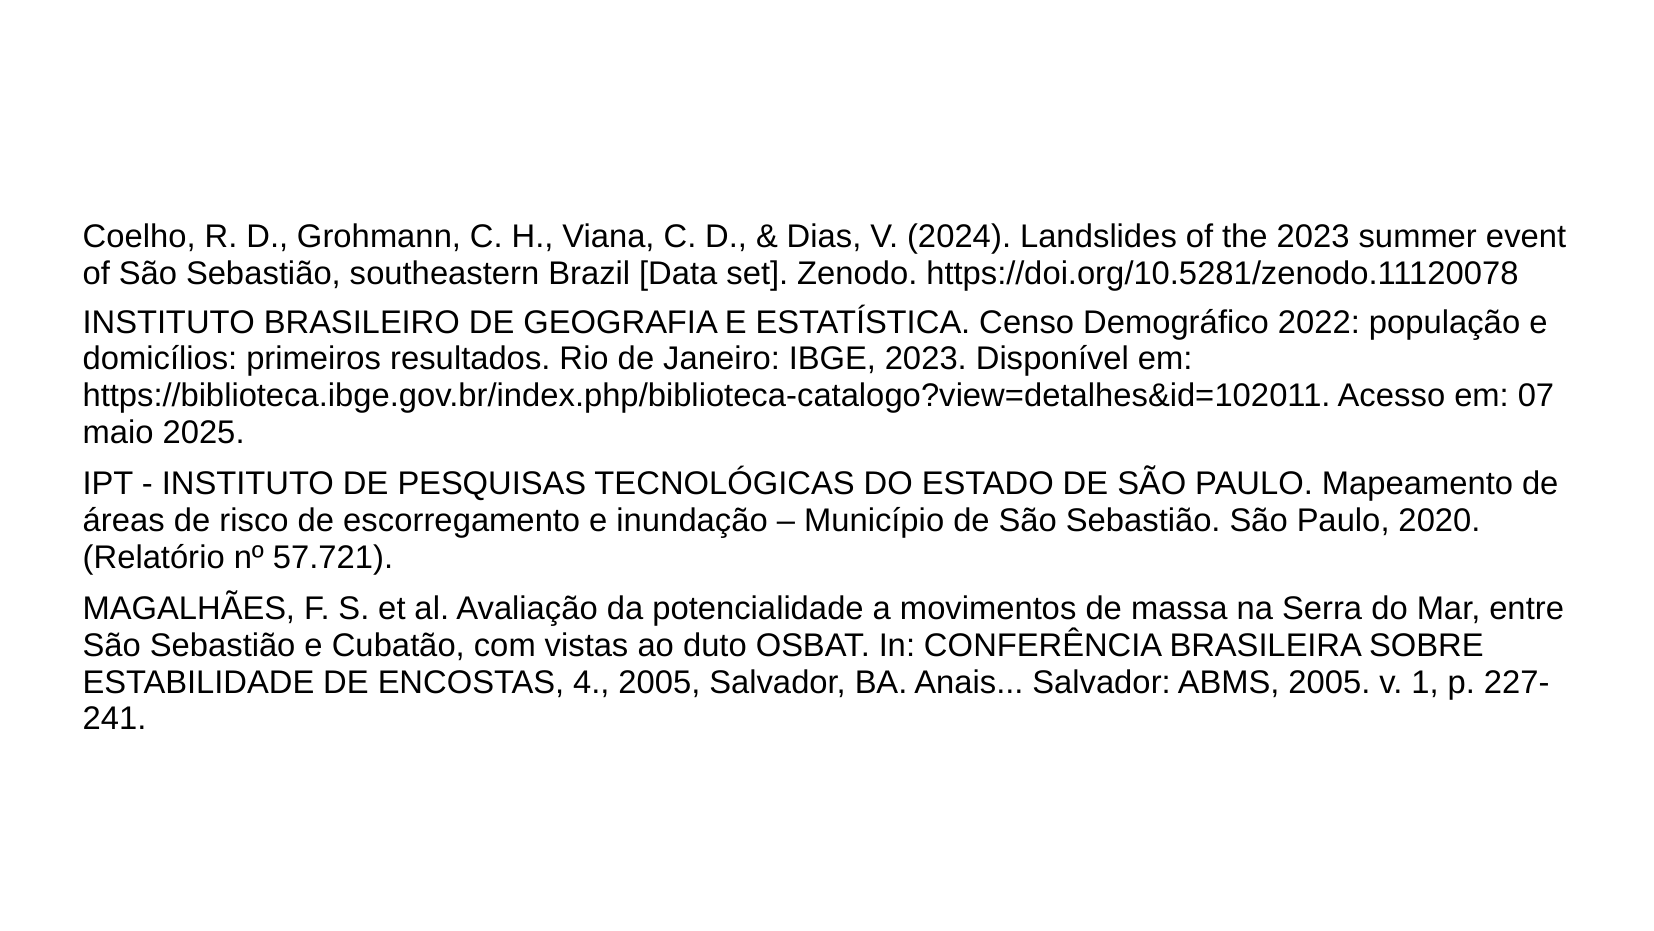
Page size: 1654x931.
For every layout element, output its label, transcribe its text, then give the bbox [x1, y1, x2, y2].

list Coelho, R. D., Grohmann, C. H., Viana, C. D., & Dias, V. (2024). Landslides of the 2023 summer event of São Sebastião, southeastern Brazil [Data set]. Zenodo. https://doi.org/10.5281/zenodo.11120078 INSTITUTO BRASILEIRO DE GEOGRAFIA E ESTATÍSTICA. Censo Demográfico 2022: população e domicílios: primeiros resultados. Rio de Janeiro: IBGE, 2023. Disponível em: https://biblioteca.ibge.gov.br/index.php/biblioteca-catalogo?view=detalhes&id=102011. Acesso em: 07 maio 2025. IPT - INSTITUTO DE PESQUISAS TECNOLÓGICAS DO ESTADO DE SÃO PAULO. Mapeamento de áreas de risco de escorregamento e inundação – Município de São Sebastião. São Paulo, 2020. (Relatório nº 57.721). MAGALHÃES, F. S. et al. Avaliação da potencialidade a movimentos de massa na Serra do Mar, entre São Sebastião e Cubatão, com vistas ao duto OSBAT. In: CONFERÊNCIA BRASILEIRA SOBRE ESTABILIDADE DE ENCOSTAS, 4., 2005, Salvador, BA. Anais... Salvador: ABMS, 2005. v. 1, p. 227-241. [82, 217, 1571, 758]
